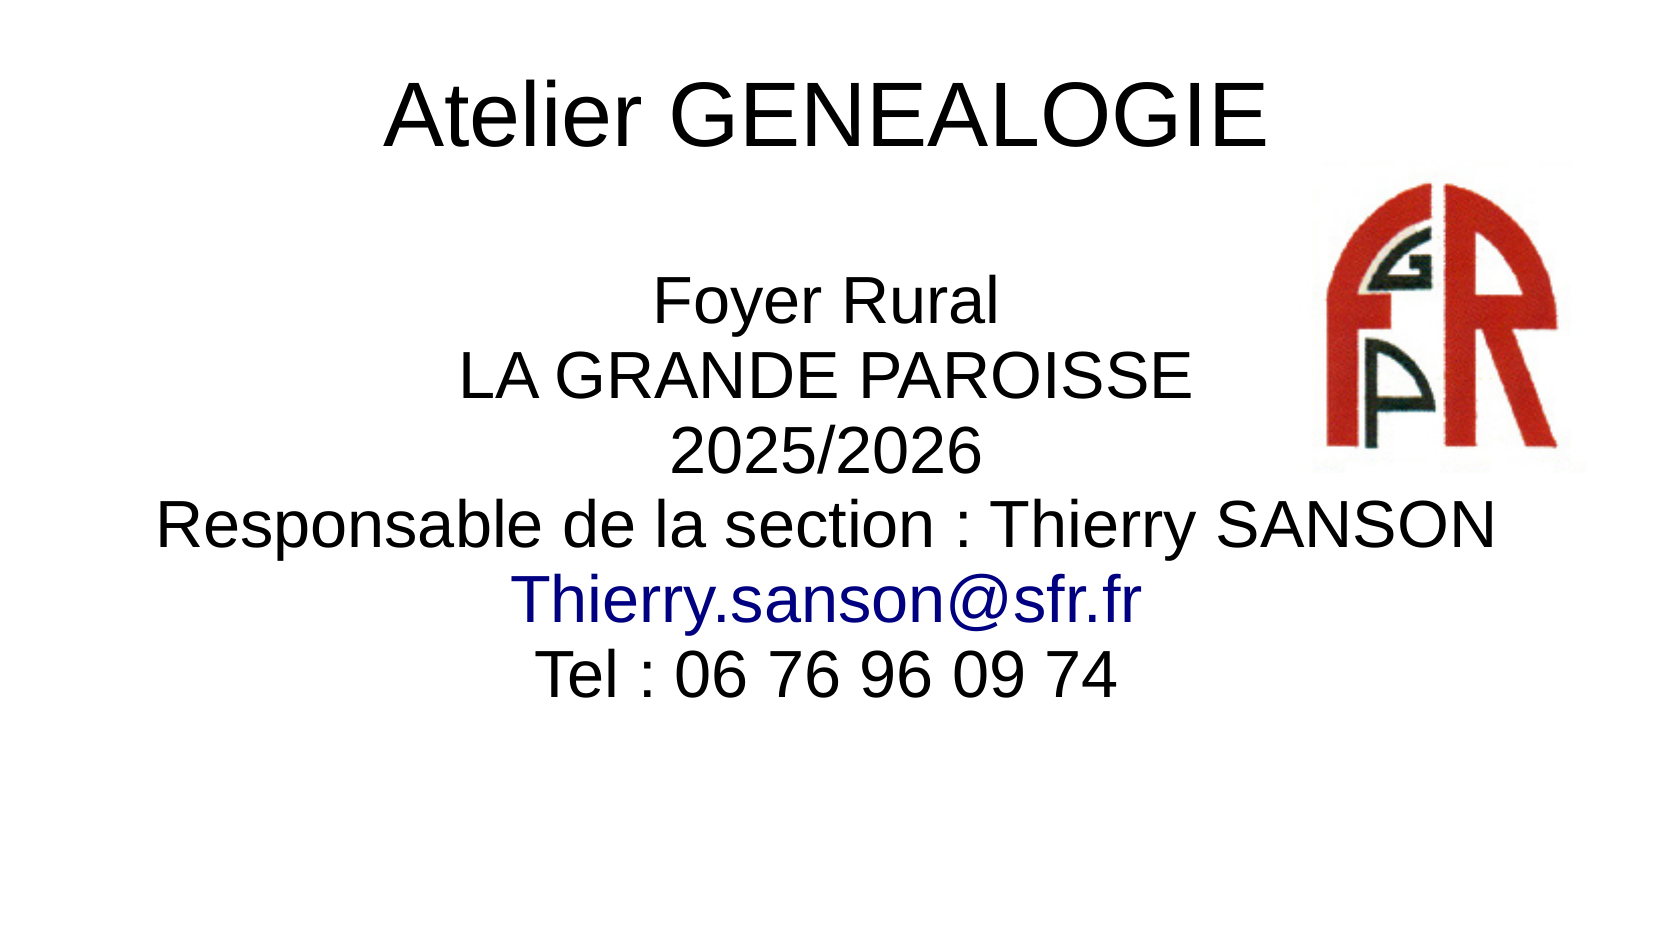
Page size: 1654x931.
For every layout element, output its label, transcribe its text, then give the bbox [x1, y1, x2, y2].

title Atelier GENEALOGIE [82, 37, 1571, 193]
picture [1299, 160, 1593, 473]
subtitle Foyer Rural LA GRANDE PAROISSE 2025/2026 Responsable de la section : Thierry SANSON Thierry.sanson@sfr.fr Tel : 06 76 96 09 74 [82, 217, 1571, 758]
